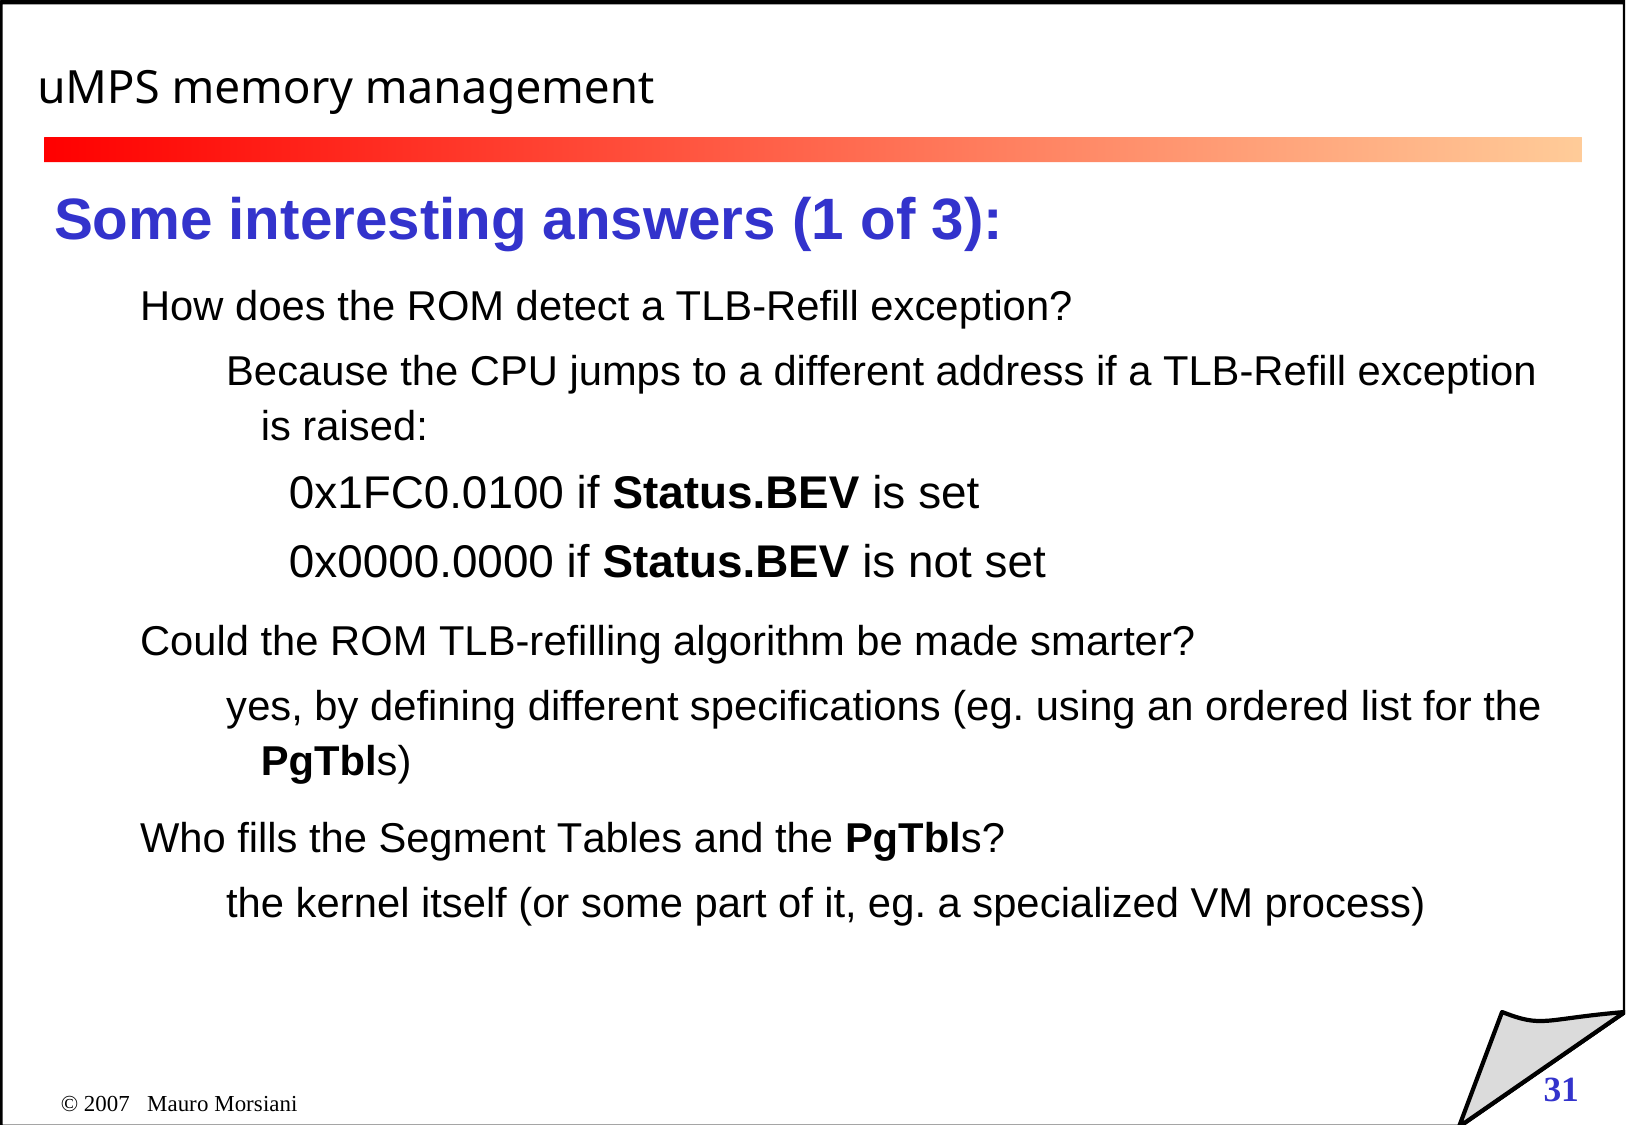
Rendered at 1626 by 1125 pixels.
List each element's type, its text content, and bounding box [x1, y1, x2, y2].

list Some interesting answers (1 of 3): How does the ROM detect a TLB-Refill exception? Because the CPU jumps to a different address if a TLB-Refill exception is raised: 0x1FC0.0100 if Status.BEV is set 0x0000.0000 if Status.BEV is not set Could the ROM TLB-refilling algorithm be made smarter? yes, by defining different specifications (eg. using an ordered list for the PgTbls) Who fills the Segment Tables and the PgTbls? the kernel itself (or some part of it, eg. a specialized VM process) [54, 187, 1571, 1124]
title uMPS memory management [37, 44, 1588, 131]
